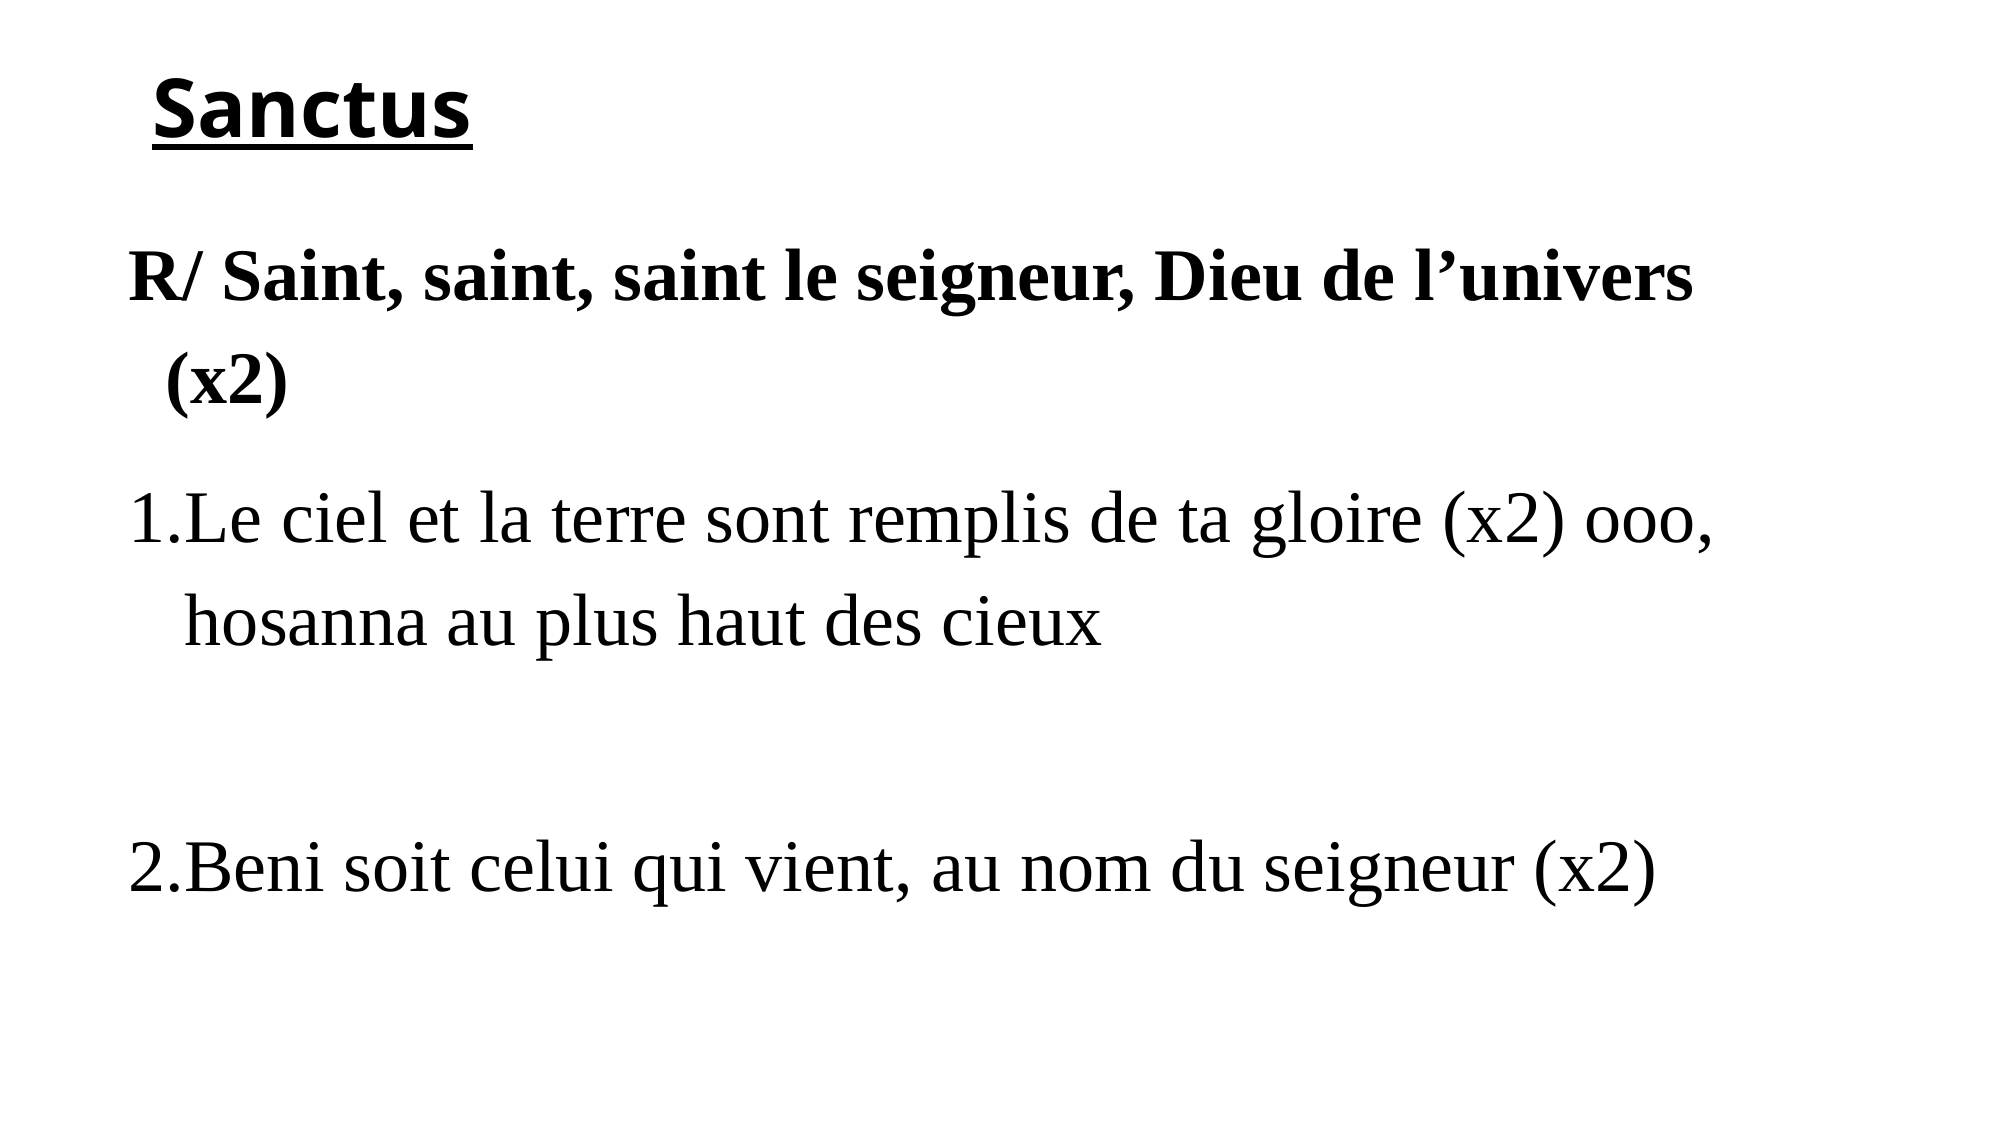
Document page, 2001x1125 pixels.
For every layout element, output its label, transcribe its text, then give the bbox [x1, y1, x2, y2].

list R/ Saint, saint, saint le seigneur, Dieu de l’univers (x2) Le ciel et la terre sont remplis de ta gloire (x2) ooo, hosanna au plus haut des cieux 2.Beni soit celui qui vient, au nom du seigneur (x2) [113, 205, 1839, 920]
title Sanctus [137, 59, 1863, 164]
